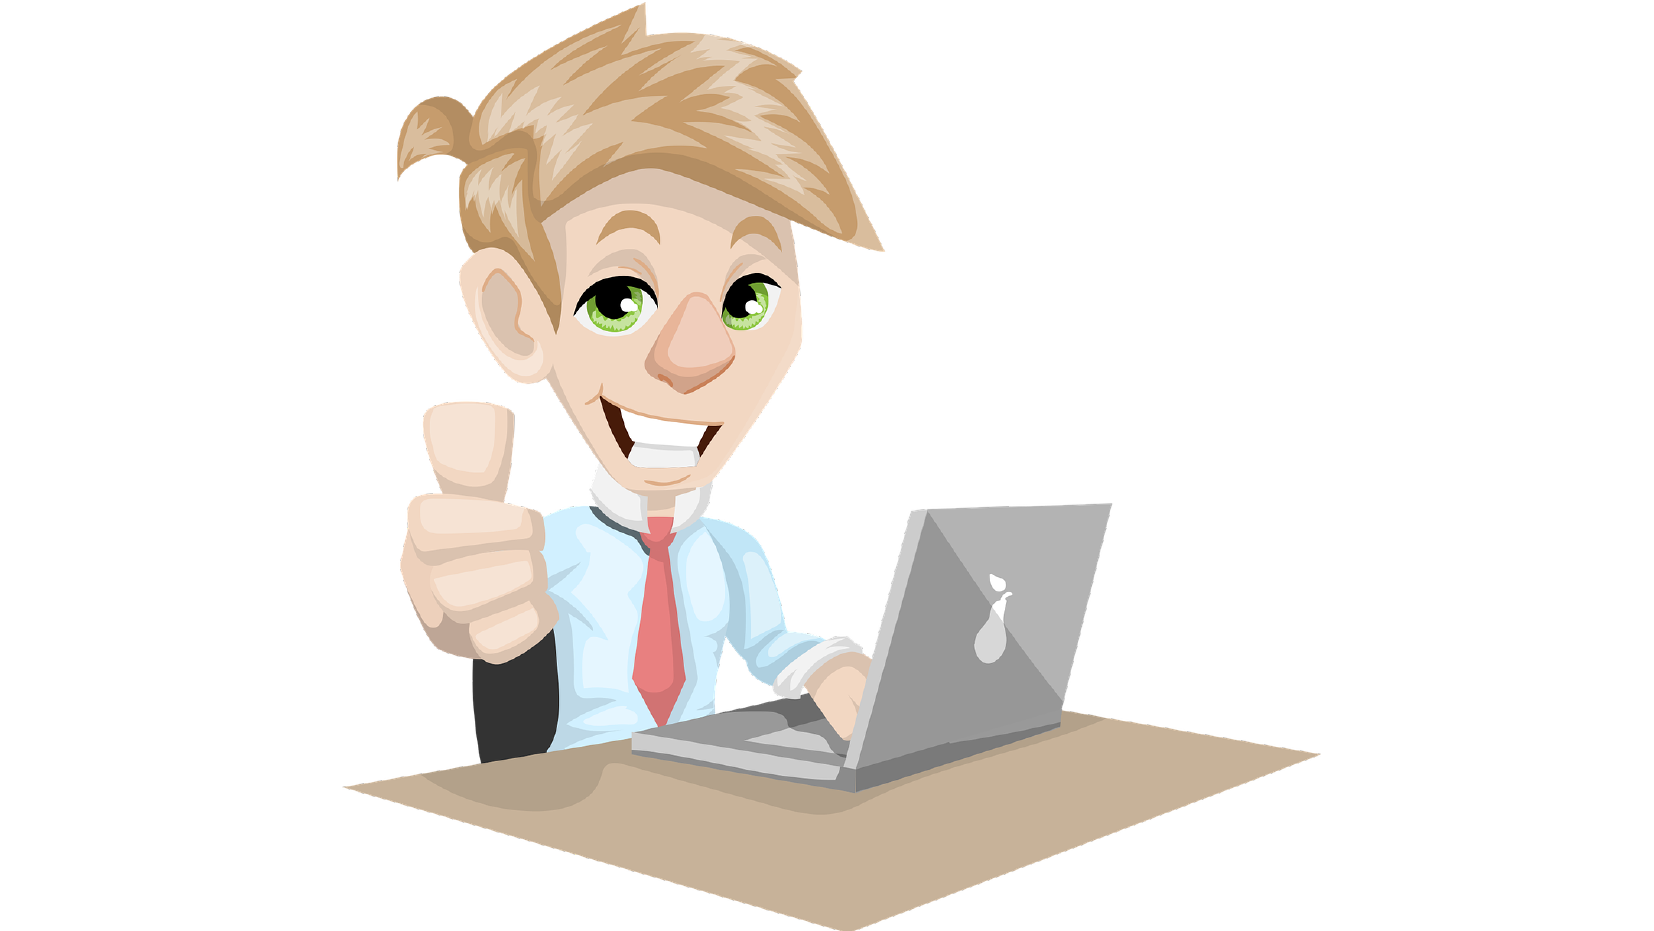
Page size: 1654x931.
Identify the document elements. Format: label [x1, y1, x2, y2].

picture [342, 2, 1321, 931]
